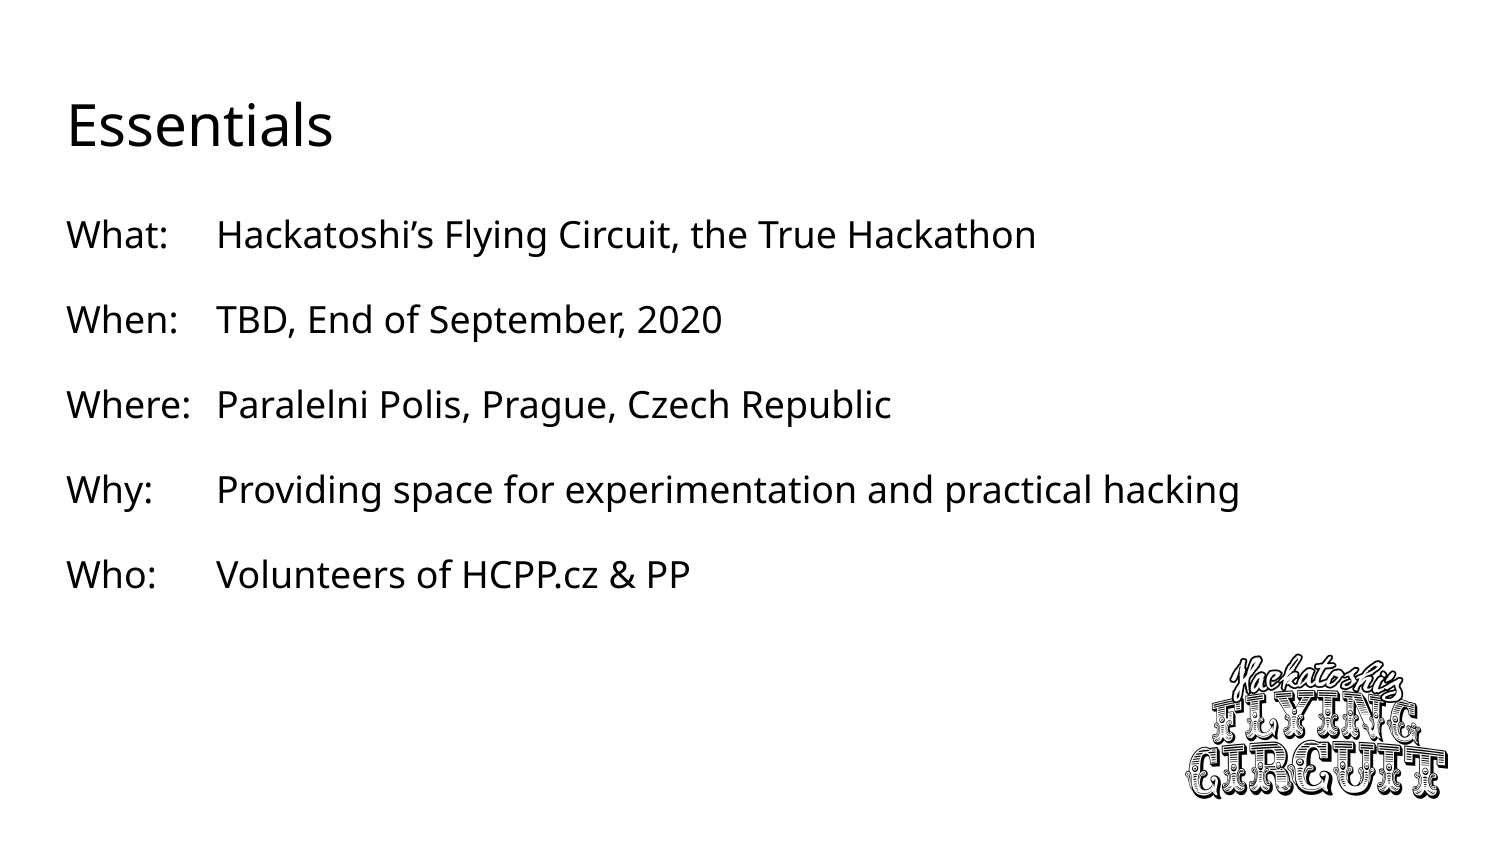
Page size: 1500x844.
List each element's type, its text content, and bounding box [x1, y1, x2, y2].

title Essentials [51, 72, 1449, 167]
picture [1184, 653, 1449, 800]
list What: Hackatoshi’s Flying Circuit, the True Hackathon When: TBD, End of September, 2020 Where: Paralelni Polis, Prague, Czech Republic Why: Providing space for experimentation and practical hacking Who: Volunteers of HCPP.cz & PP [51, 189, 1449, 803]
